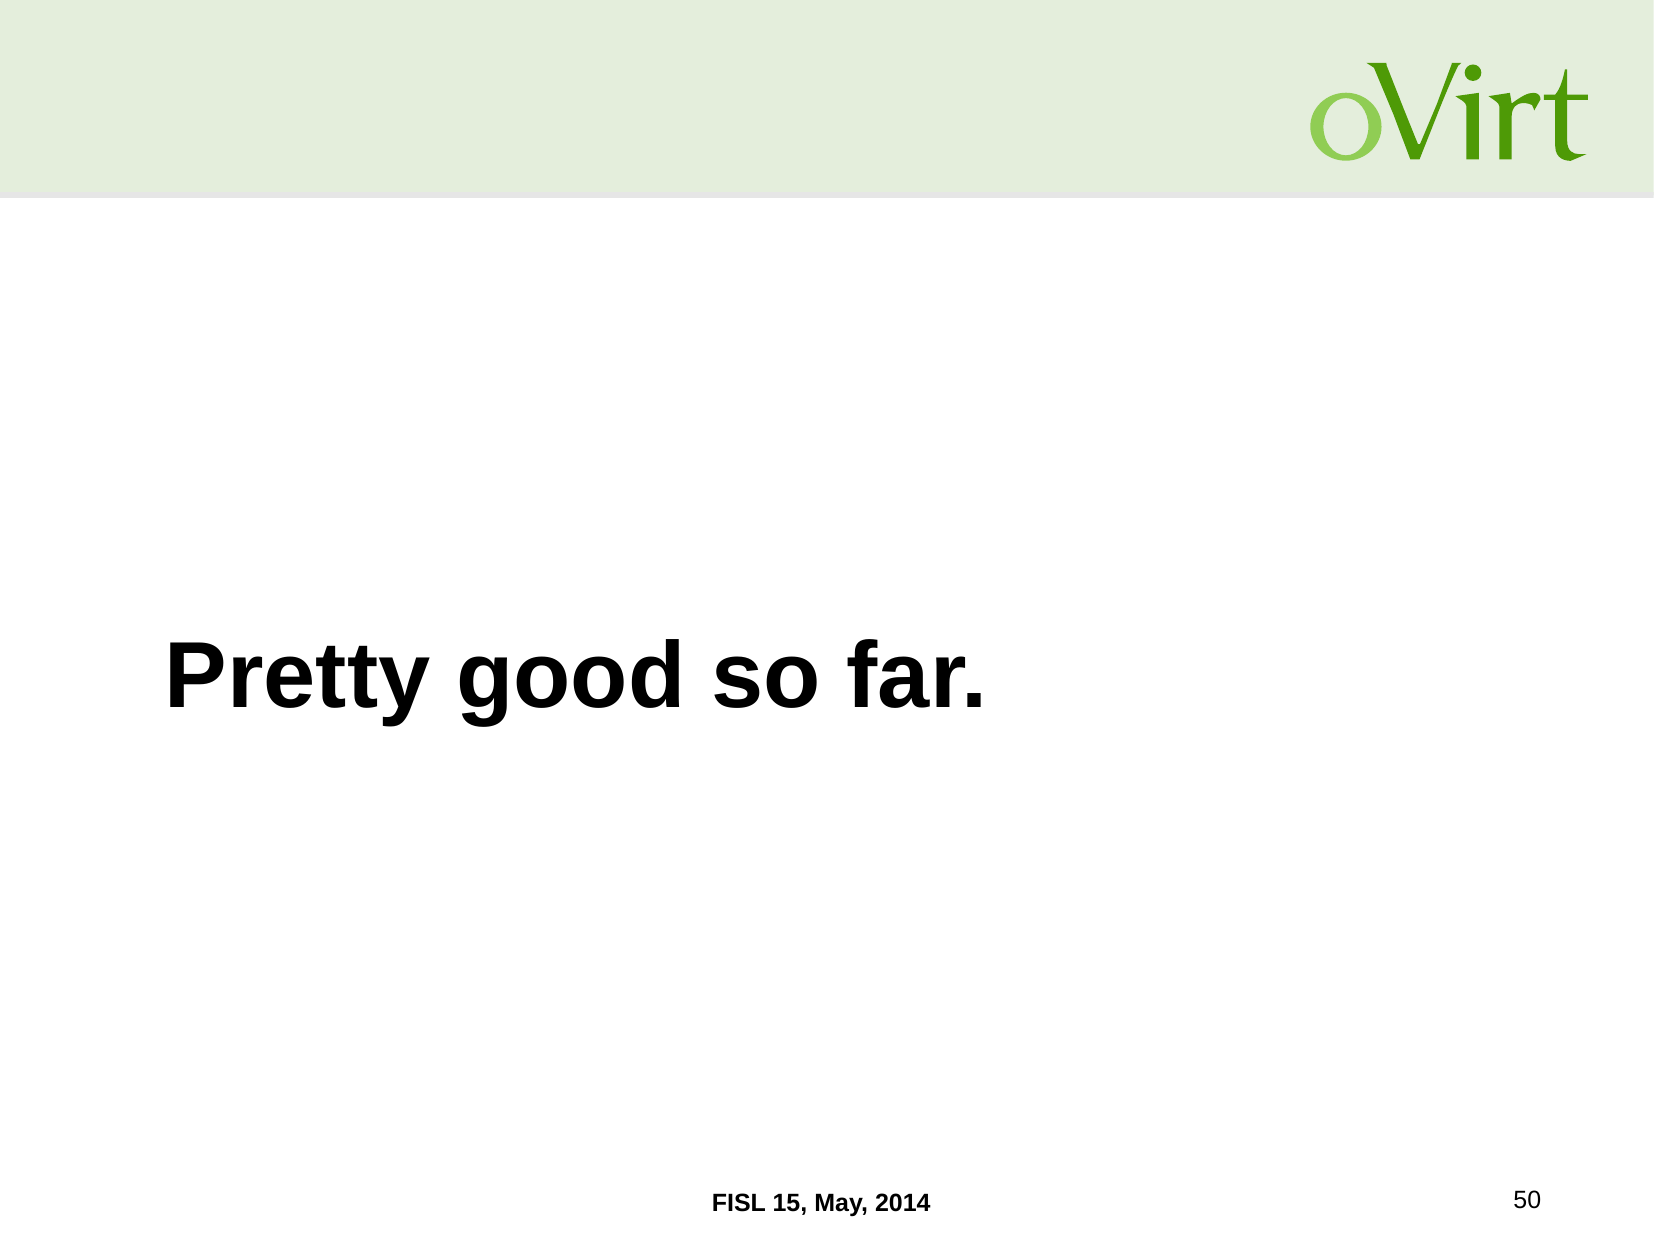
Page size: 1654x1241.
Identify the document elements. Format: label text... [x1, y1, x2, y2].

text_box Pretty good so far. [150, 615, 1654, 750]
